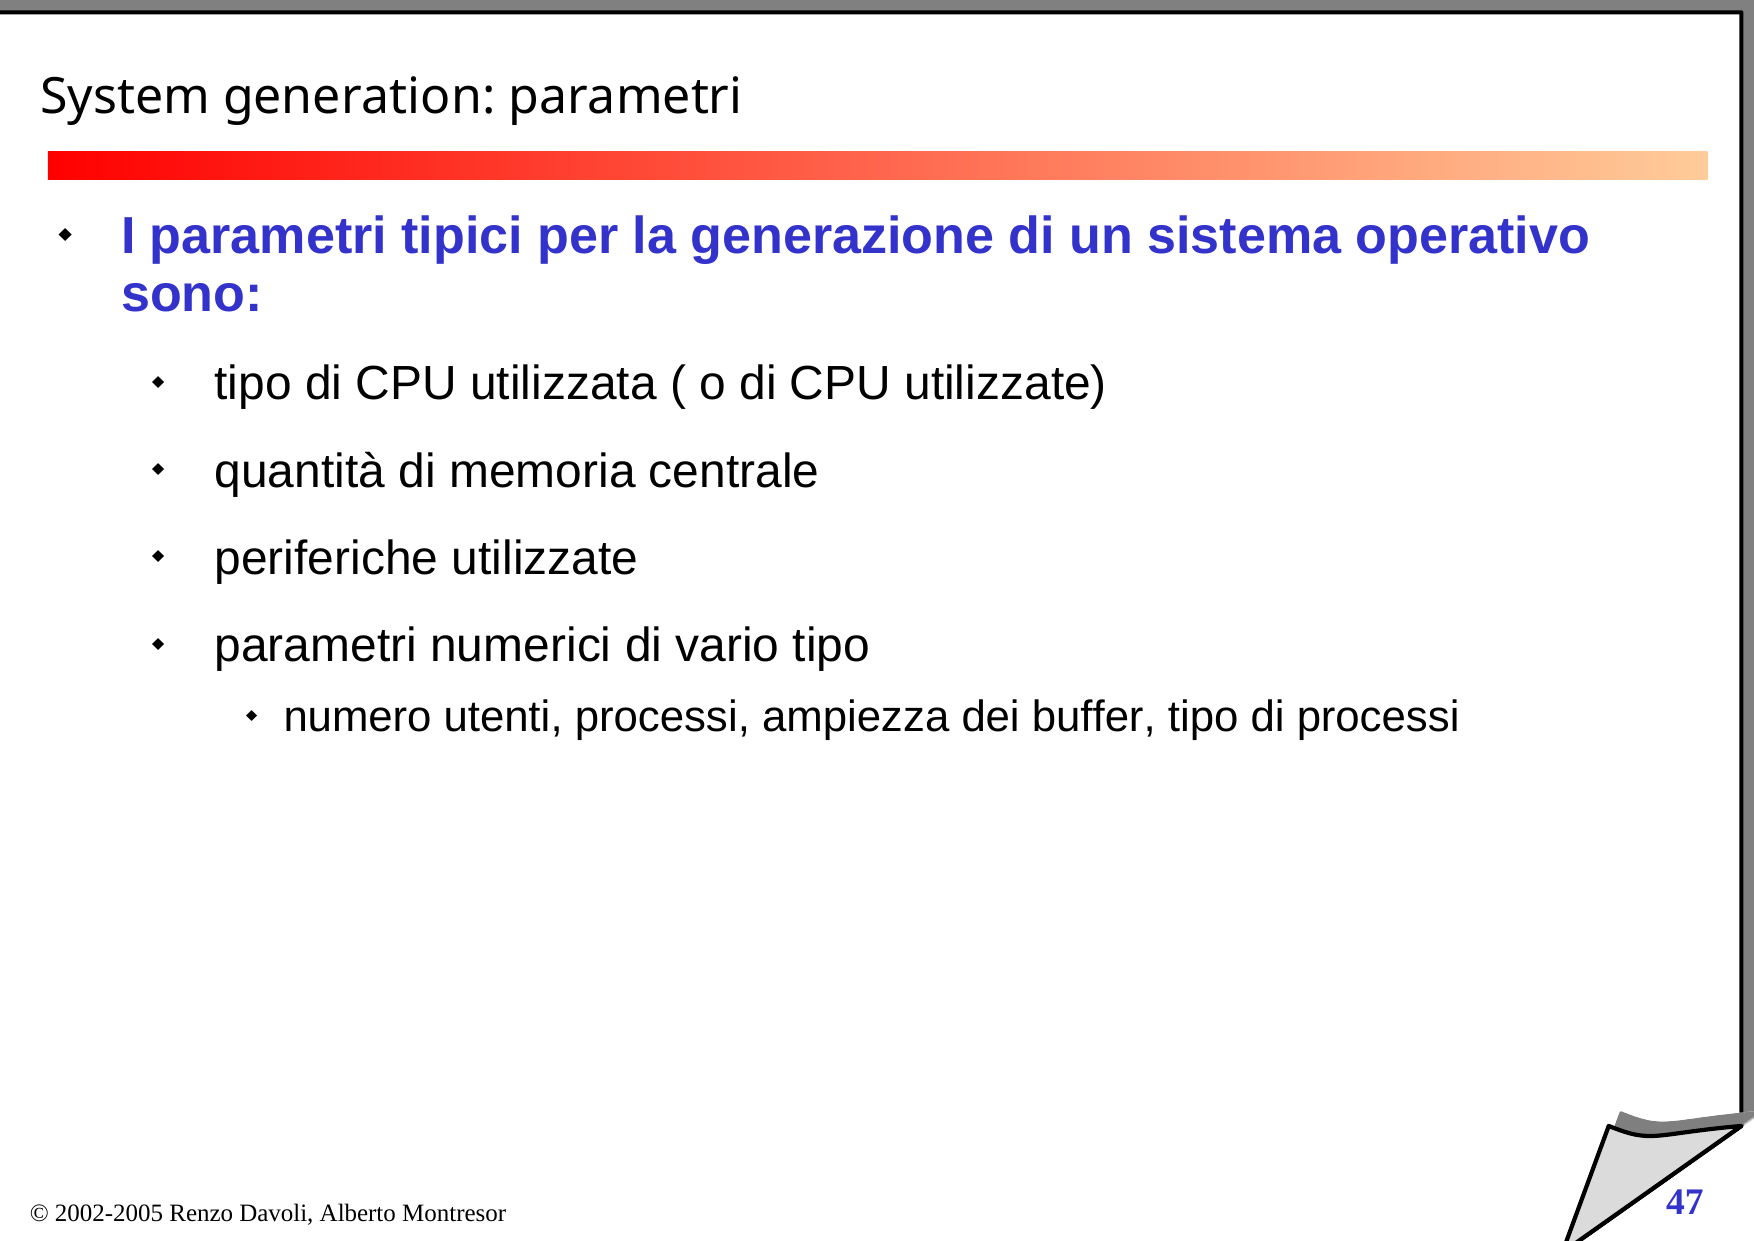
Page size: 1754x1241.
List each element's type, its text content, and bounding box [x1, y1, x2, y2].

list I parametri tipici per la generazione di un sistema operativo sono: tipo di CPU utilizzata ( o di CPU utilizzate) quantità di memoria centrale periferiche utilizzate parametri numerici di vario tipo numero utenti, processi, ampiezza dei buffer, tipo di processi [58, 206, 1696, 815]
title System generation: parametri [40, 49, 1714, 144]
